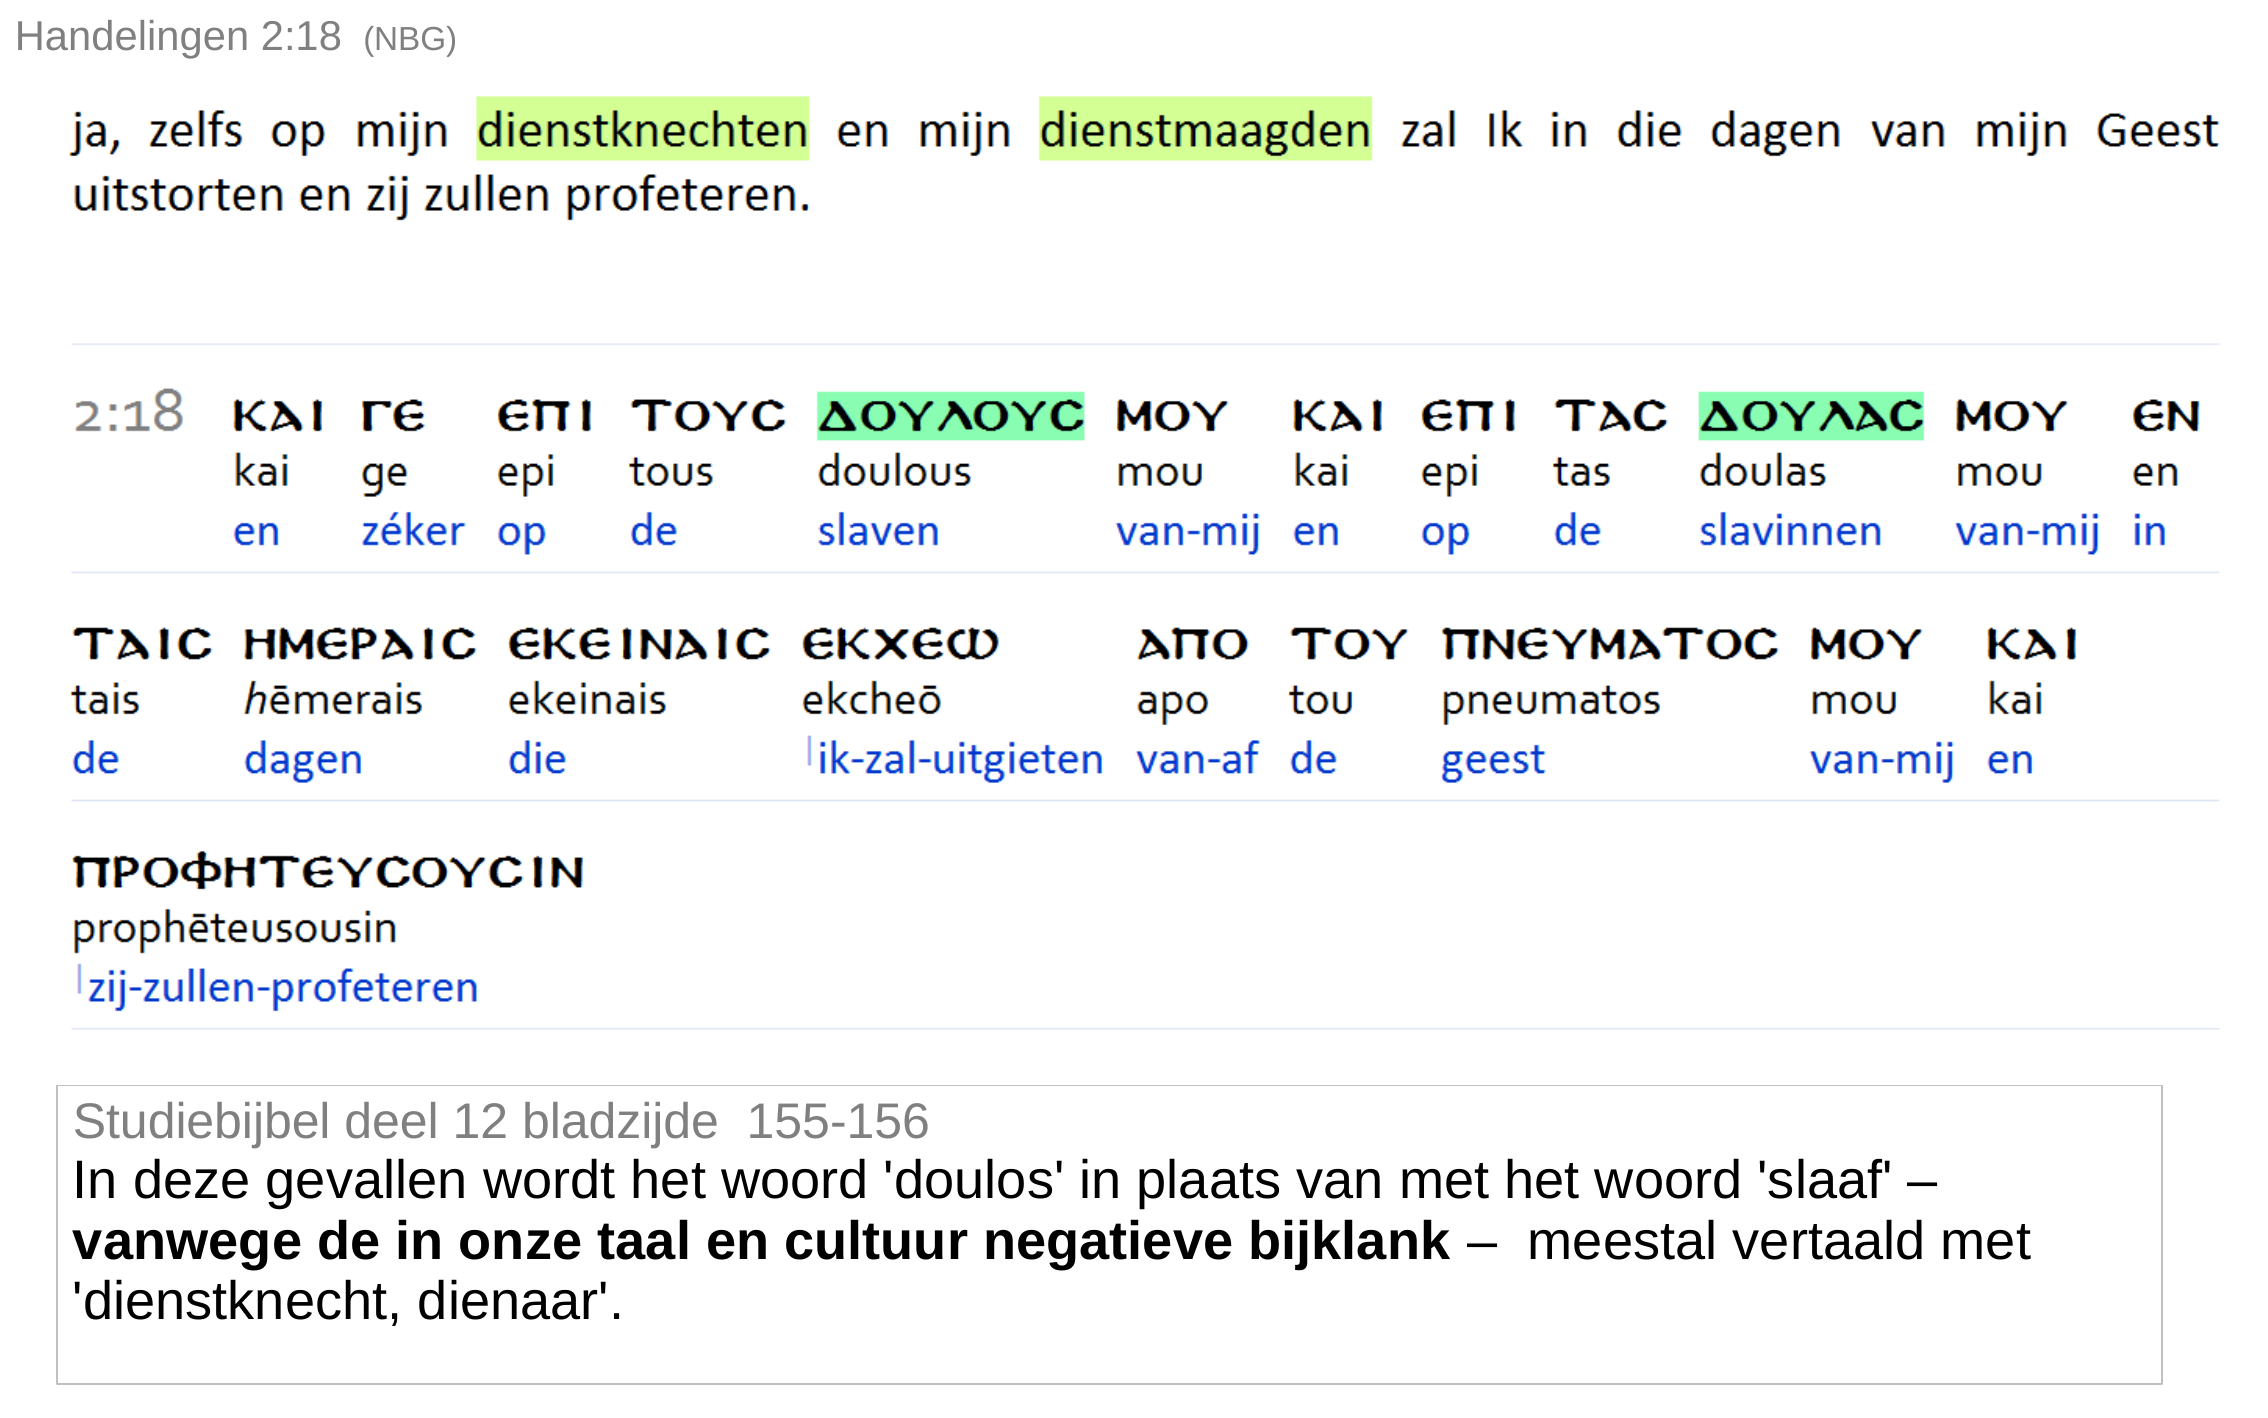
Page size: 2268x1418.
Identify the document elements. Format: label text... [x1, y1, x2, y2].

text_box Handelingen 2:18 (NBG) [0, 4, 558, 69]
picture [3, 92, 2254, 1033]
text_box Studiebijbel deel 12 bladzijde 155-156 In deze gevallen wordt het woord 'doulos' in plaats van met het woord 'slaaf' – vanwege de in onze taal en cultuur negatieve bijklank – meestal vertaald met 'dienstknecht, dienaar'. [57, 1085, 2163, 1385]
